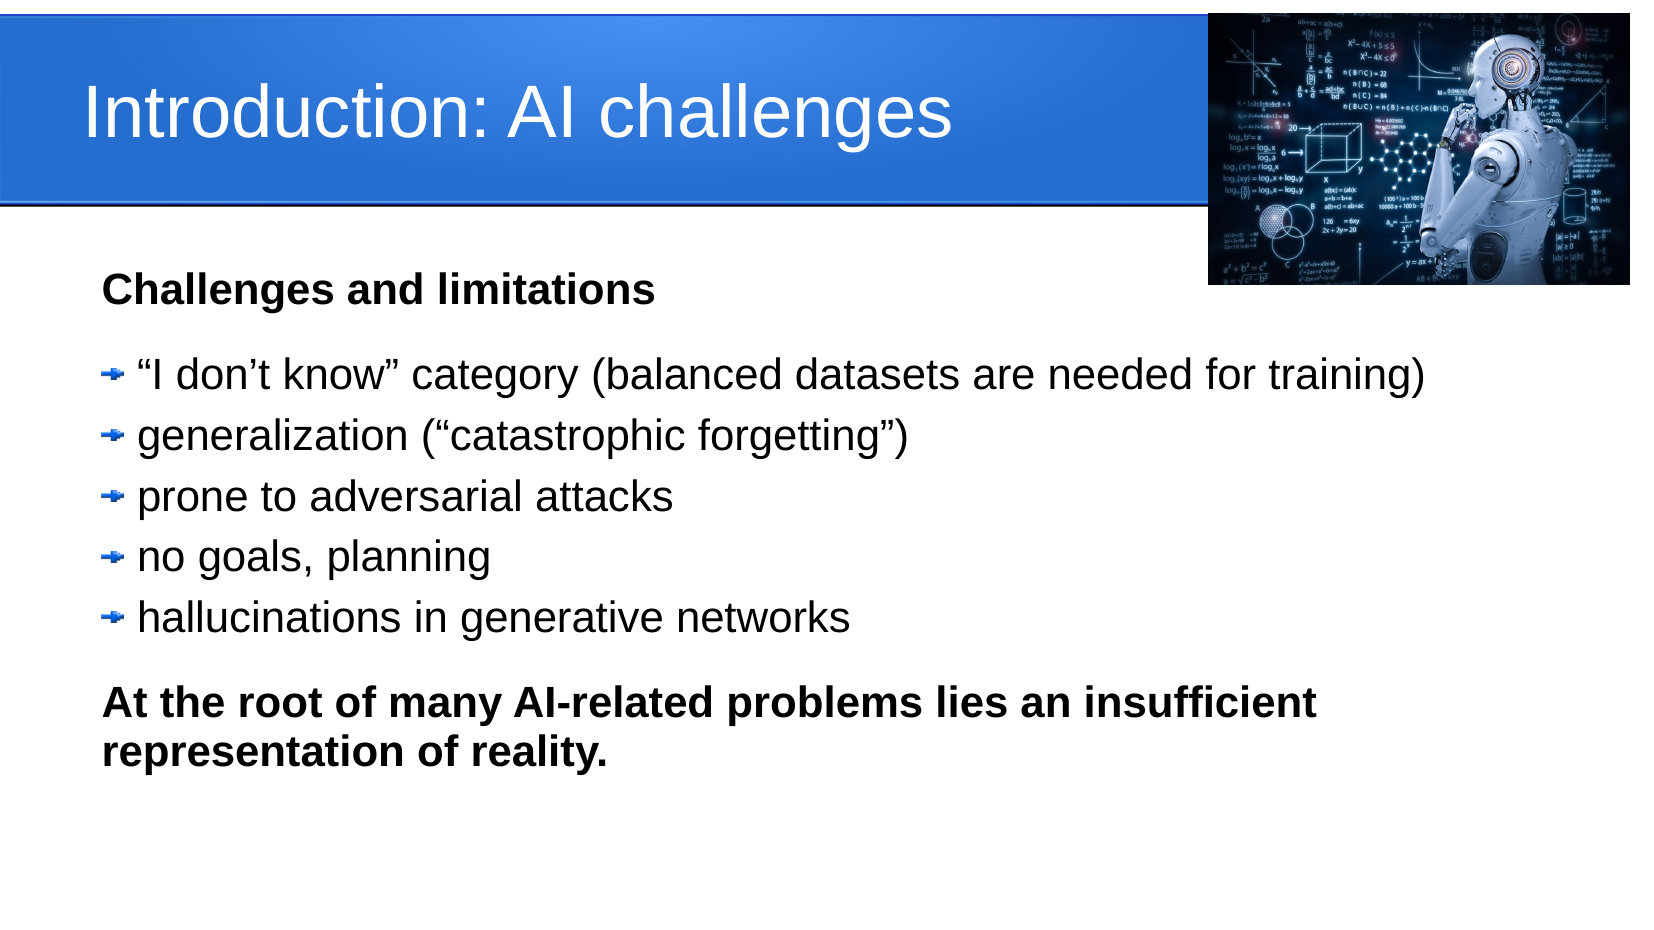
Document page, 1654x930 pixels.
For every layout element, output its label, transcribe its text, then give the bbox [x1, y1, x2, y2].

title Introduction: AI challenges [82, 35, 1208, 189]
picture [1208, 13, 1630, 285]
text_box Challenges and limitations “I don’t know” category (balanced datasets are needed for training) generalization (“catastrophic forgetting”) prone to adversarial attacks no goals, planning hallucinations in generative networks At the root of many AI-related problems lies an insufficient representation of reality. [86, 257, 1553, 827]
